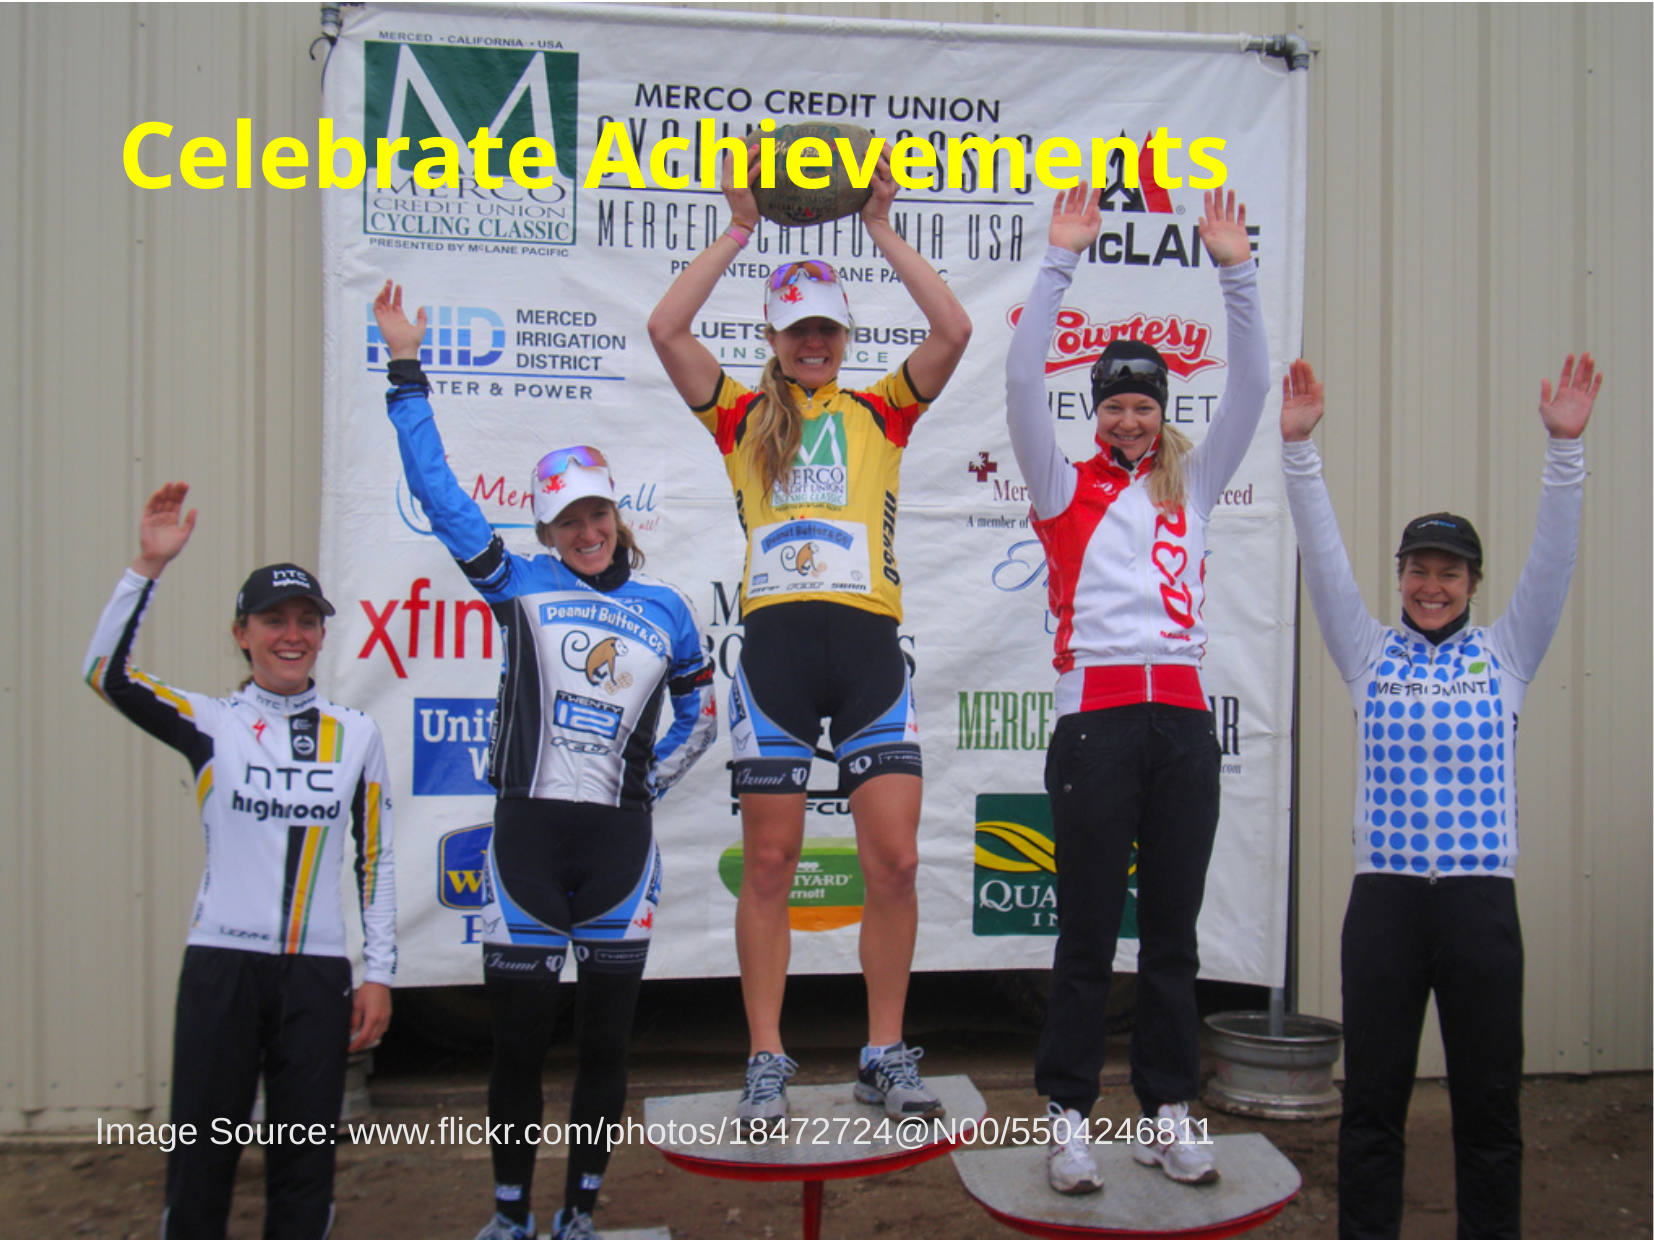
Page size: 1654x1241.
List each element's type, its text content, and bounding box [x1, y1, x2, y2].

title Celebrate Achievements [118, 45, 1571, 260]
list Image Source: www.flickr.com/photos/18472724@N00/5504246811 [94, 1110, 1512, 1180]
picture [0, 2, 1654, 1240]
